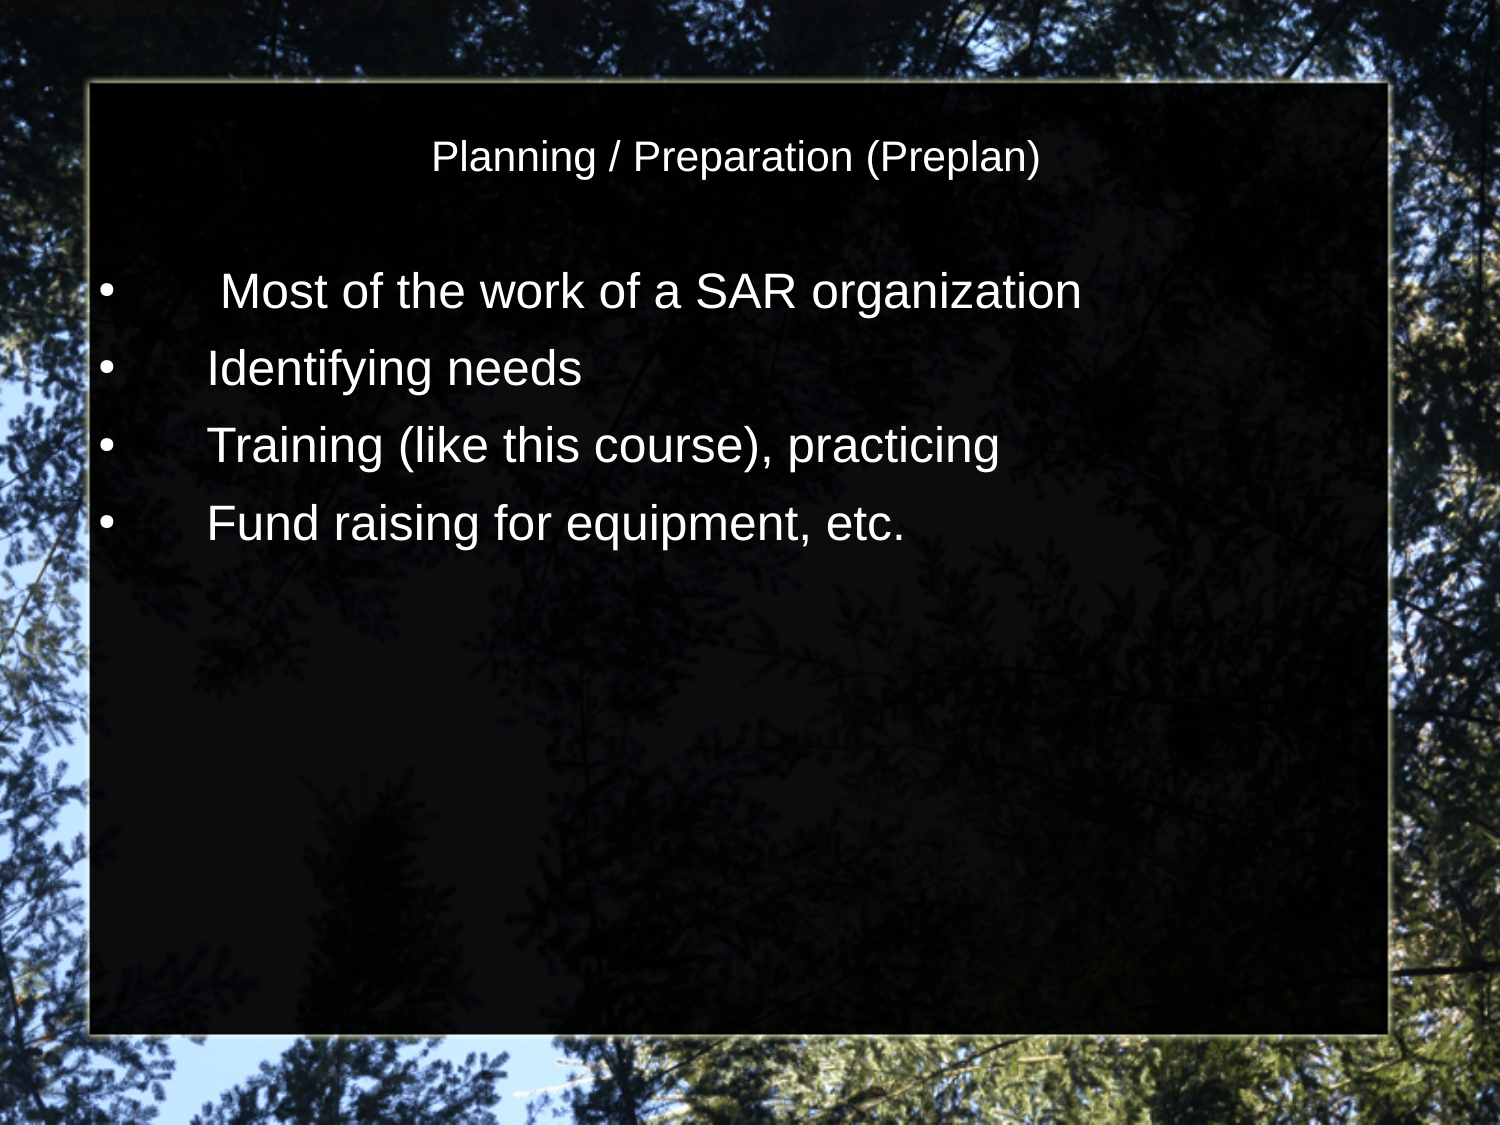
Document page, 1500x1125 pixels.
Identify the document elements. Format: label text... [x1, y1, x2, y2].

picture [0, 0, 1500, 1125]
title Planning / Preparation (Preplan) [80, 80, 1393, 233]
list Most of the work of a SAR organization Identifying needs Training (like this course), practicing Fund raising for equipment, etc. [80, 263, 1393, 916]
